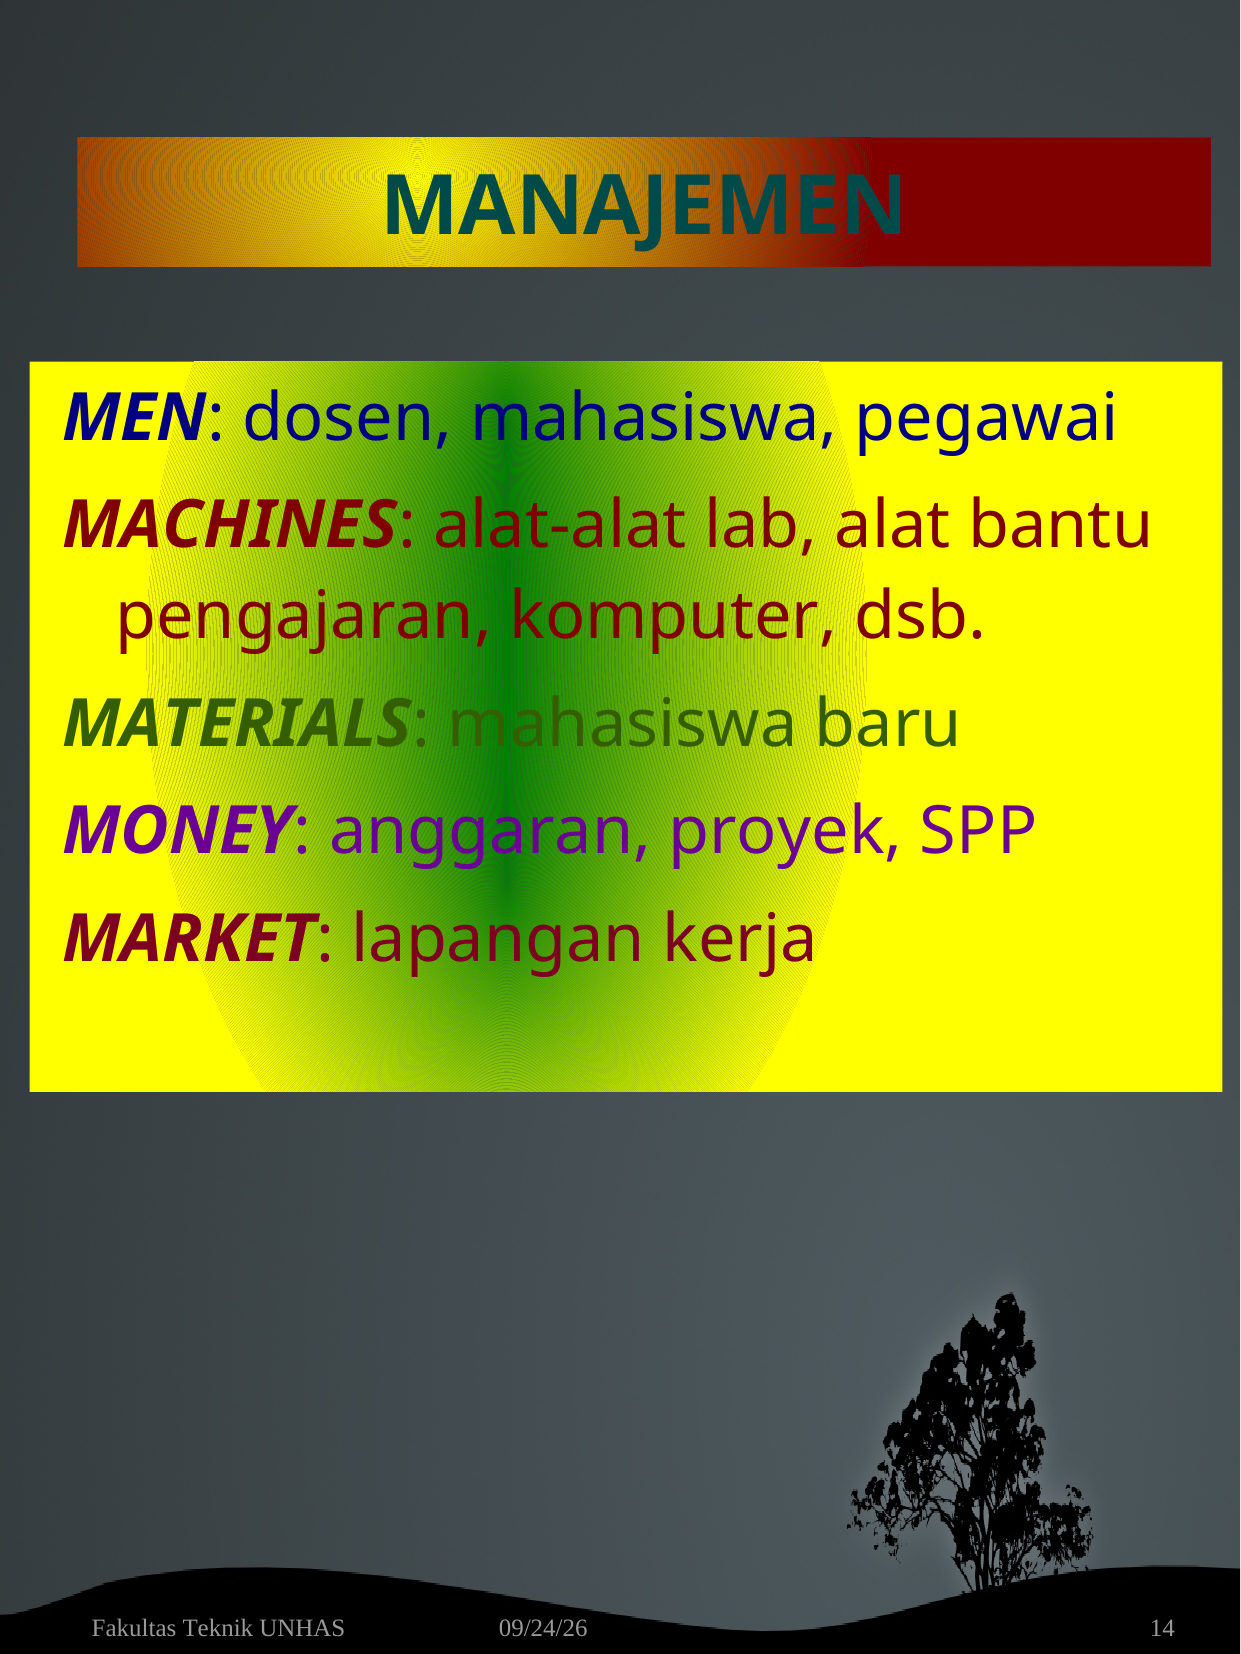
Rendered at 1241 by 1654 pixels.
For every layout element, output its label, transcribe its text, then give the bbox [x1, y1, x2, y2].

list MEN: dosen, mahasiswa, pegawai MACHINES: alat-alat lab, alat bantu pengajaran, komputer, dsb. MATERIALS: mahasiswa baru MONEY: anggaran, proyek, SPP MARKET: lapangan kerja [29, 361, 1223, 1092]
title MANAJEMEN [77, 143, 1211, 261]
picture [0, 0, 1241, 1654]
